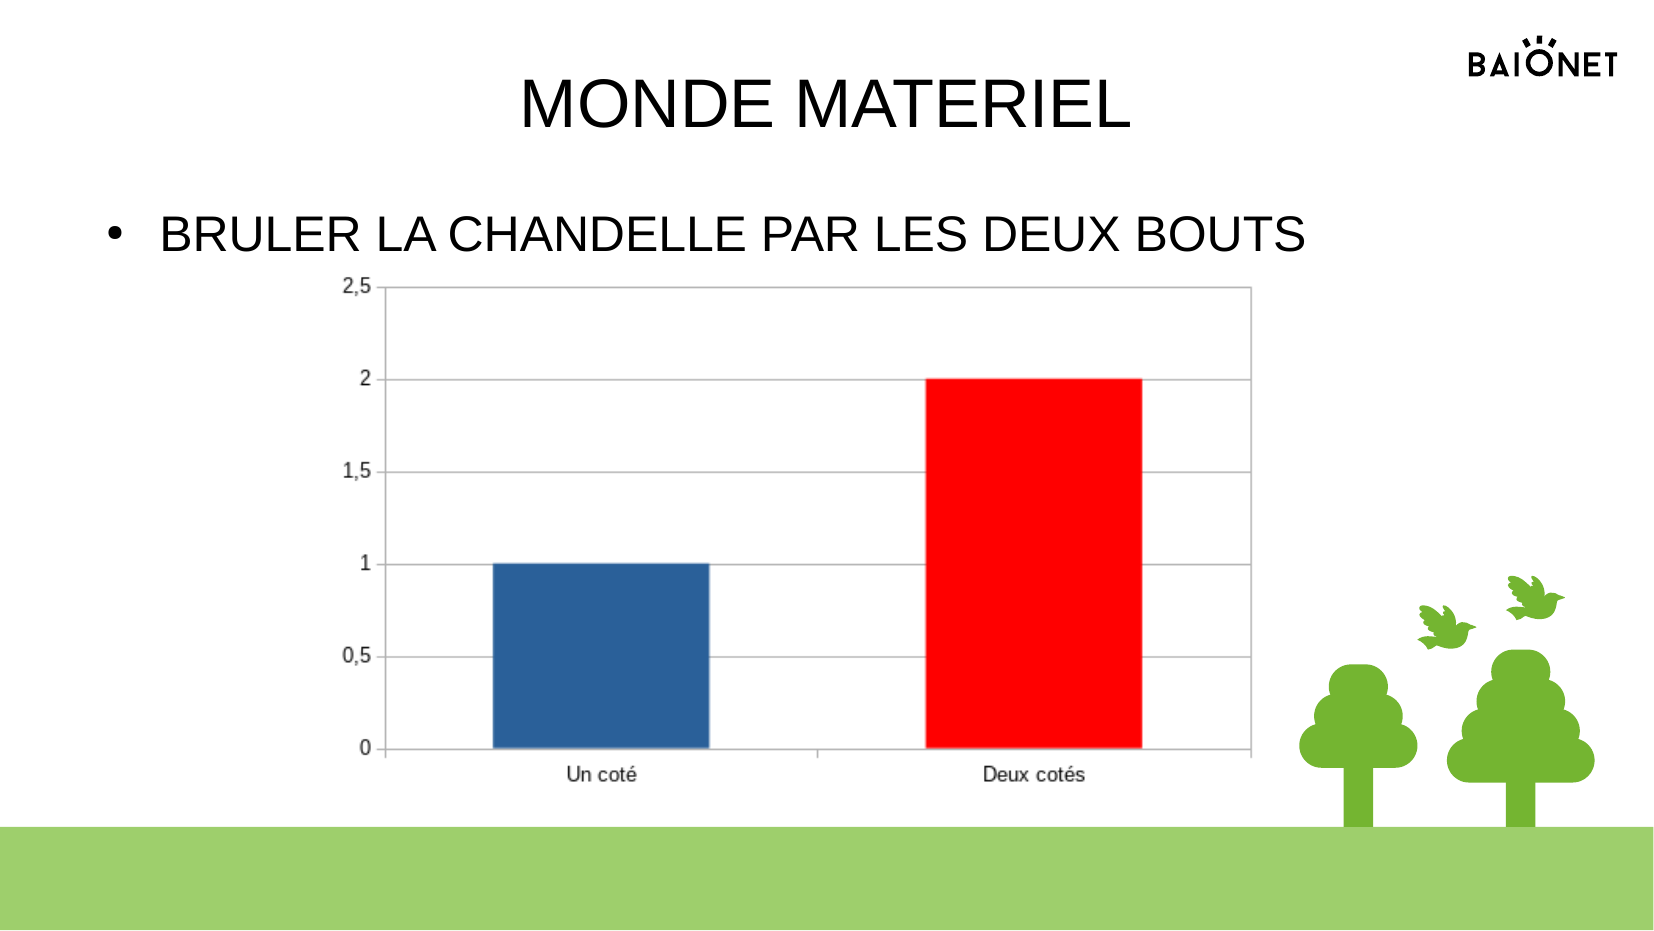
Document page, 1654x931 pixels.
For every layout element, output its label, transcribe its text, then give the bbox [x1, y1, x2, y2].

picture [1461, 29, 1625, 82]
title MONDE MATERIEL [88, 29, 1565, 178]
list BRULER LA CHANDELLE PAR LES DEUX BOUTS [88, 206, 1565, 739]
picture [324, 265, 1271, 799]
